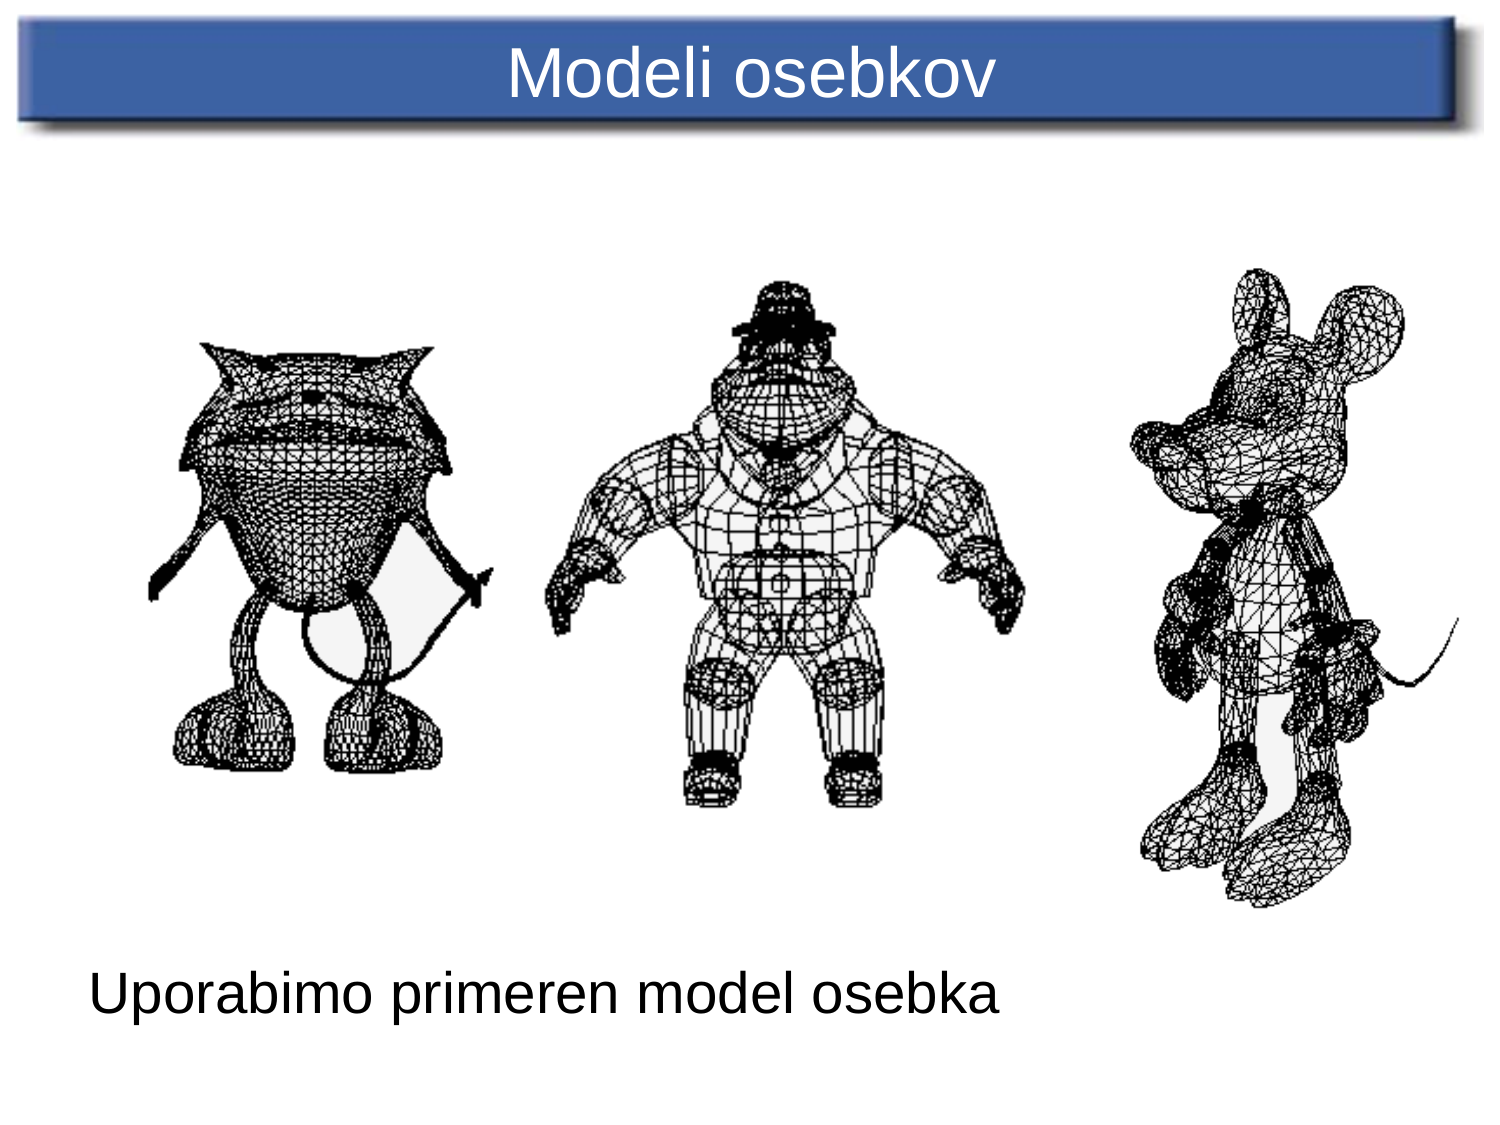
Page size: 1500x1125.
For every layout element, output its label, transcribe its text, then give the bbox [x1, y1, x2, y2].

picture [1092, 267, 1473, 917]
picture [16, 13, 1484, 141]
text_box Uporabimo primeren model osebka [74, 947, 1017, 1033]
title Modeli osebkov [76, 0, 1427, 138]
picture [53, 231, 1035, 905]
